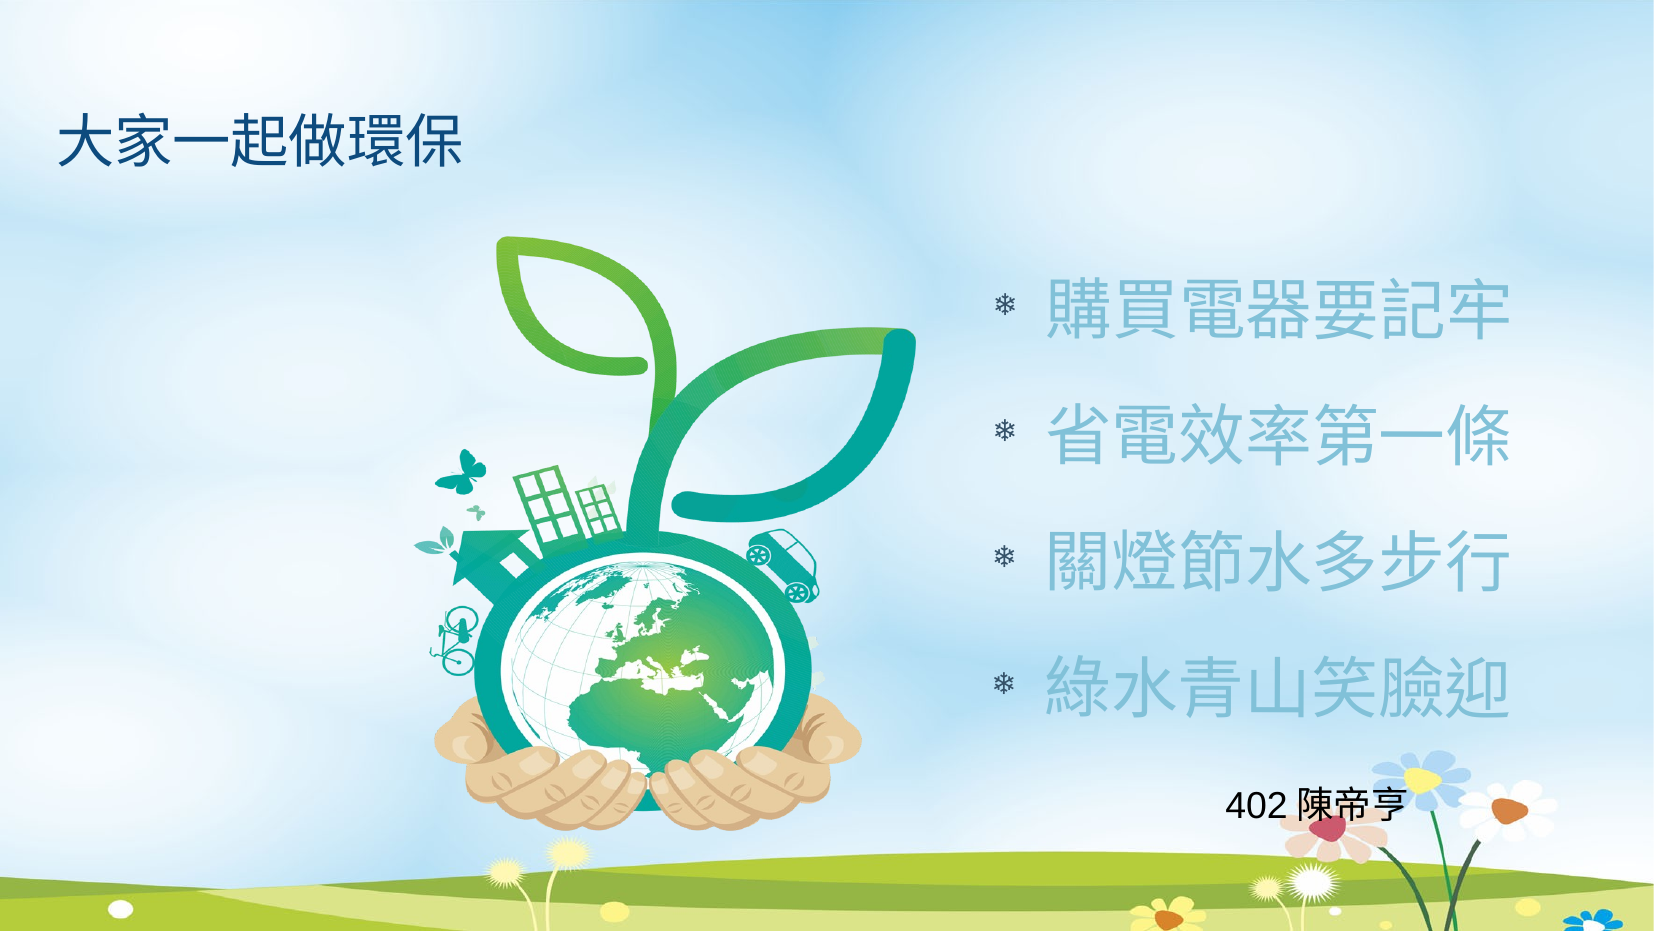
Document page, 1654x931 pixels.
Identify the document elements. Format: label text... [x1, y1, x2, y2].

title 大家一起做環保 [0, 59, 1004, 215]
picture [0, 0, 1654, 931]
text_box 402陳帝亨 [1210, 767, 1503, 857]
list 購買電器要記牢 省電效率第一條 關燈節水多步行 綠水青山笑臉迎 [973, 255, 1608, 798]
